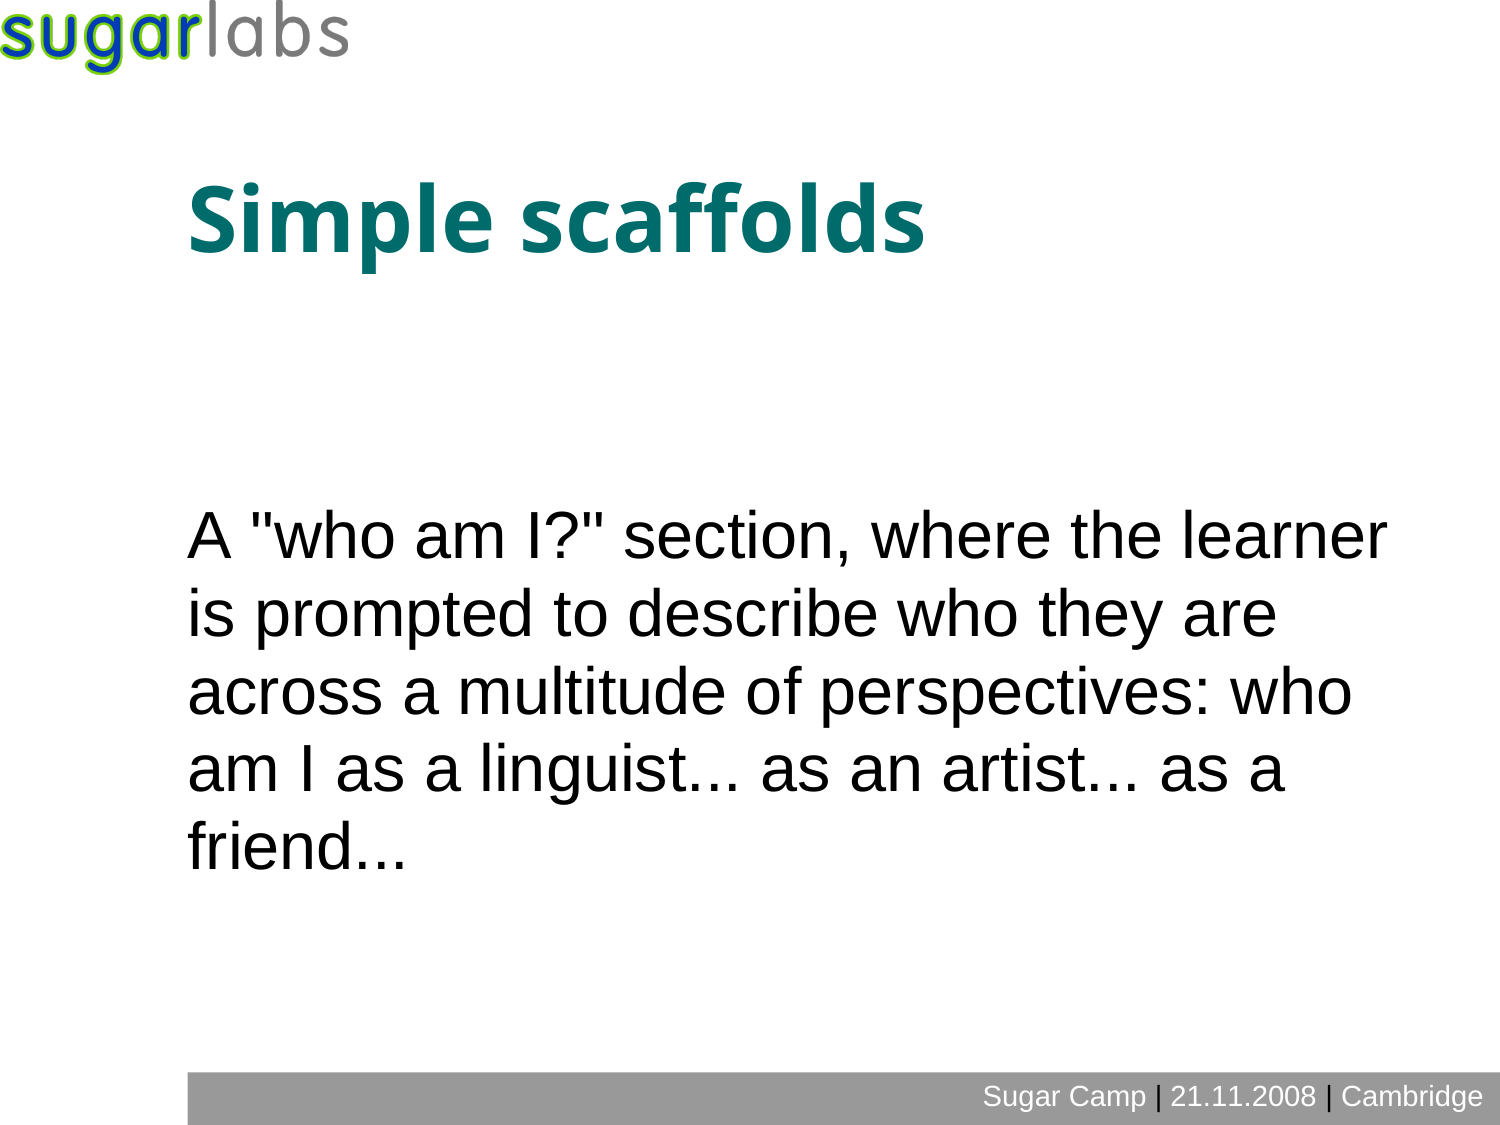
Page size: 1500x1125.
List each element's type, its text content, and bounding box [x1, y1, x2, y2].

picture [0, 0, 348, 75]
subtitle A "who am I?" section, where the learner is prompted to describe who they are across a multitude of perspectives: who am I as a linguist... as an artist... as a friend... [187, 344, 1425, 1035]
title Simple scaffolds [187, 82, 1500, 331]
